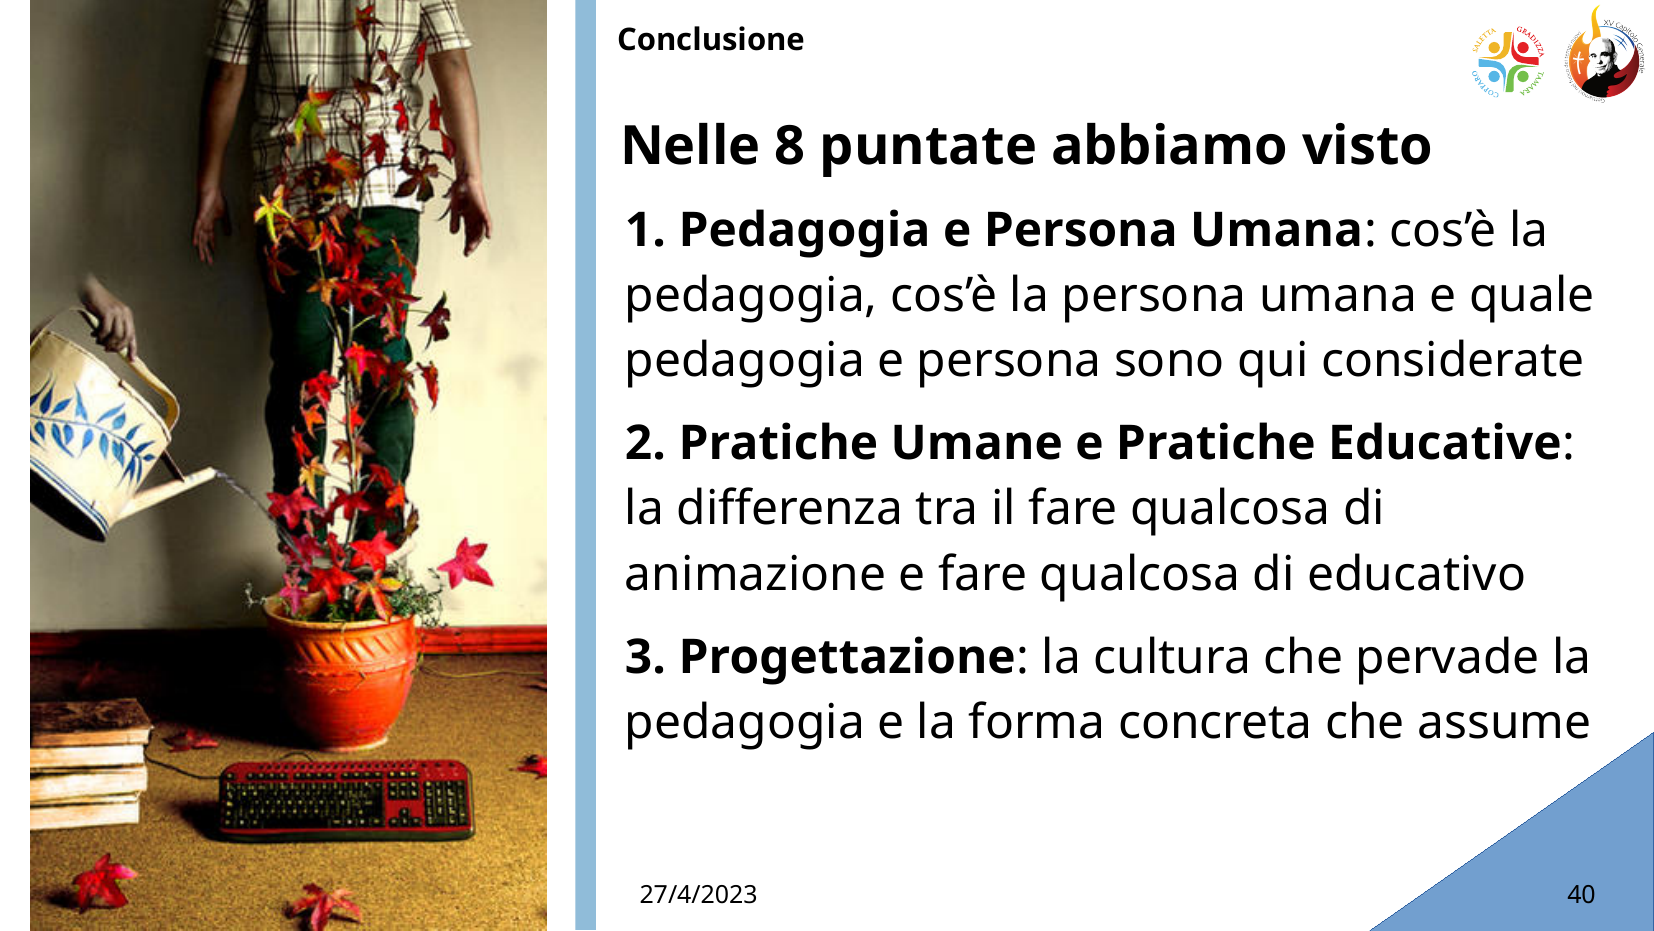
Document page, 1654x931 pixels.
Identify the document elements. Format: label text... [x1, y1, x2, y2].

picture [1563, 4, 1646, 103]
text_box Conclusione [602, 9, 1335, 63]
subtitle 1. Pedagogia e Persona Umana: cos’è la pedagogia, cos’è la persona umana e quale pedagogia e persona sono qui considerate 2. Pratiche Umane e Pratiche Educative: la differenza tra il fare qualcosa di animazione e fare qualcosa di educativo 3. Progettazione: la cultura che pervade la pedagogia e la forma concreta che assume [624, 194, 1602, 875]
picture [30, 0, 547, 931]
title Nelle 8 puntate abbiamo visto [620, 106, 1617, 178]
